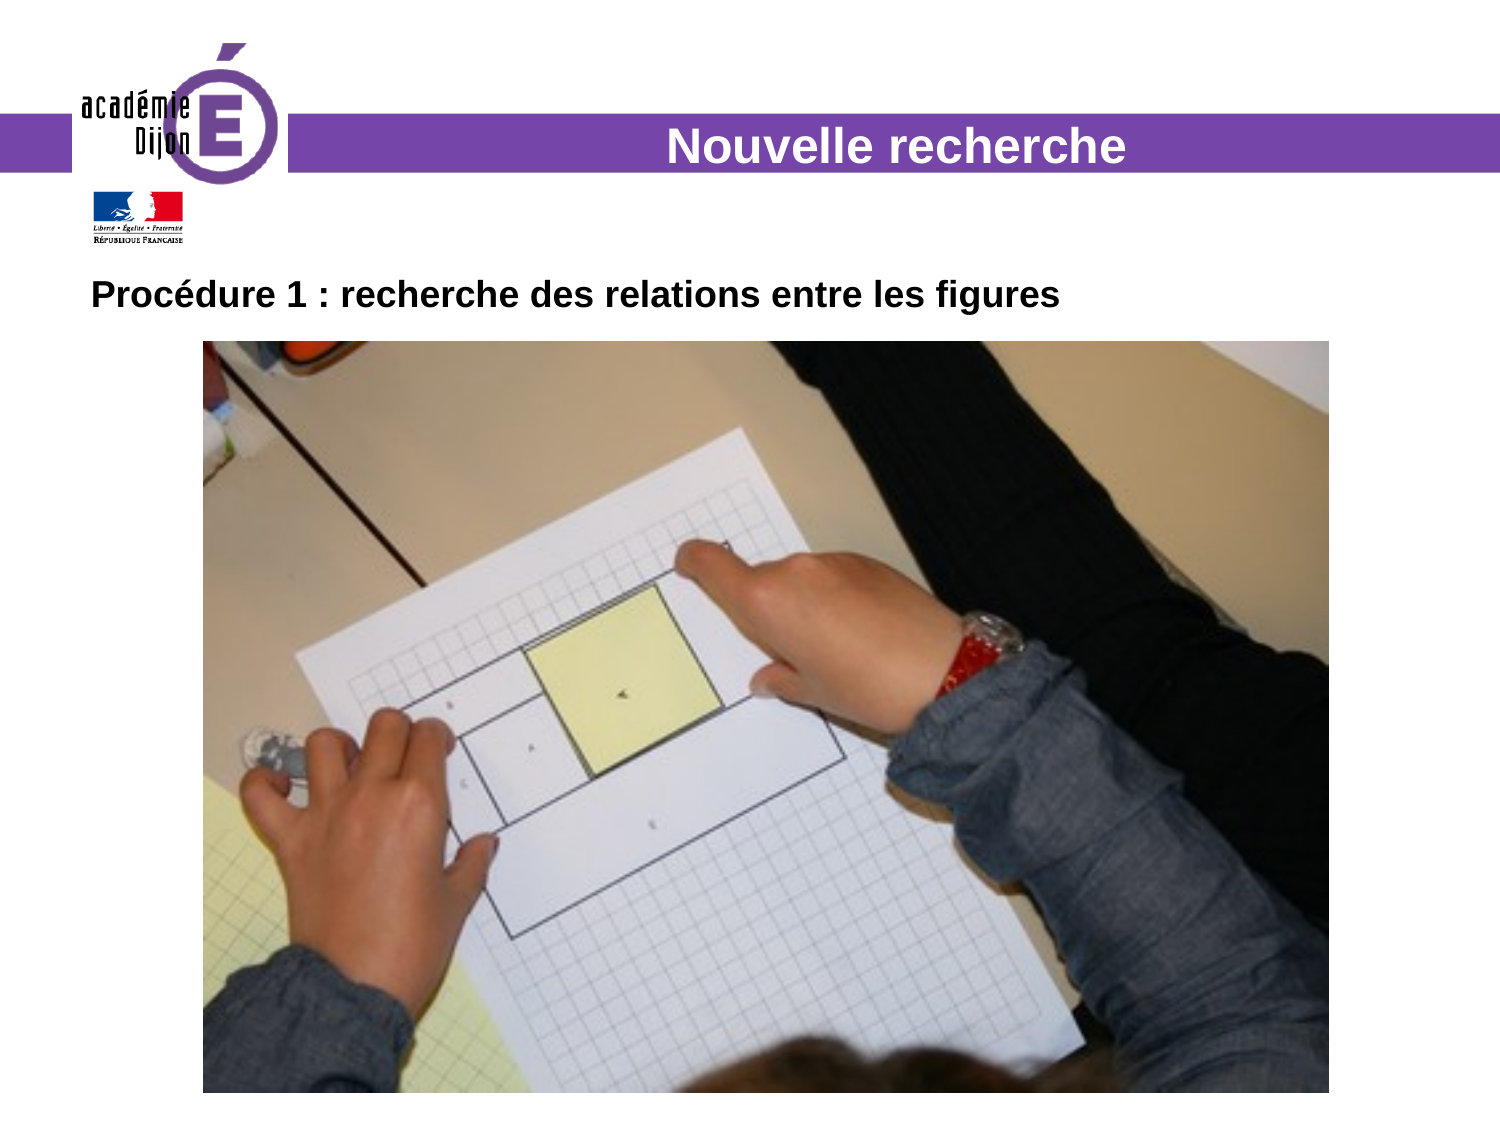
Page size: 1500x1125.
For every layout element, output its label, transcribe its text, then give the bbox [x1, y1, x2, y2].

list Procédure 1 : recherche des relations entre les figures [75, 262, 1425, 1005]
picture [203, 341, 1329, 1093]
title Nouvelle recherche [364, 106, 1430, 178]
picture [82, 43, 278, 243]
